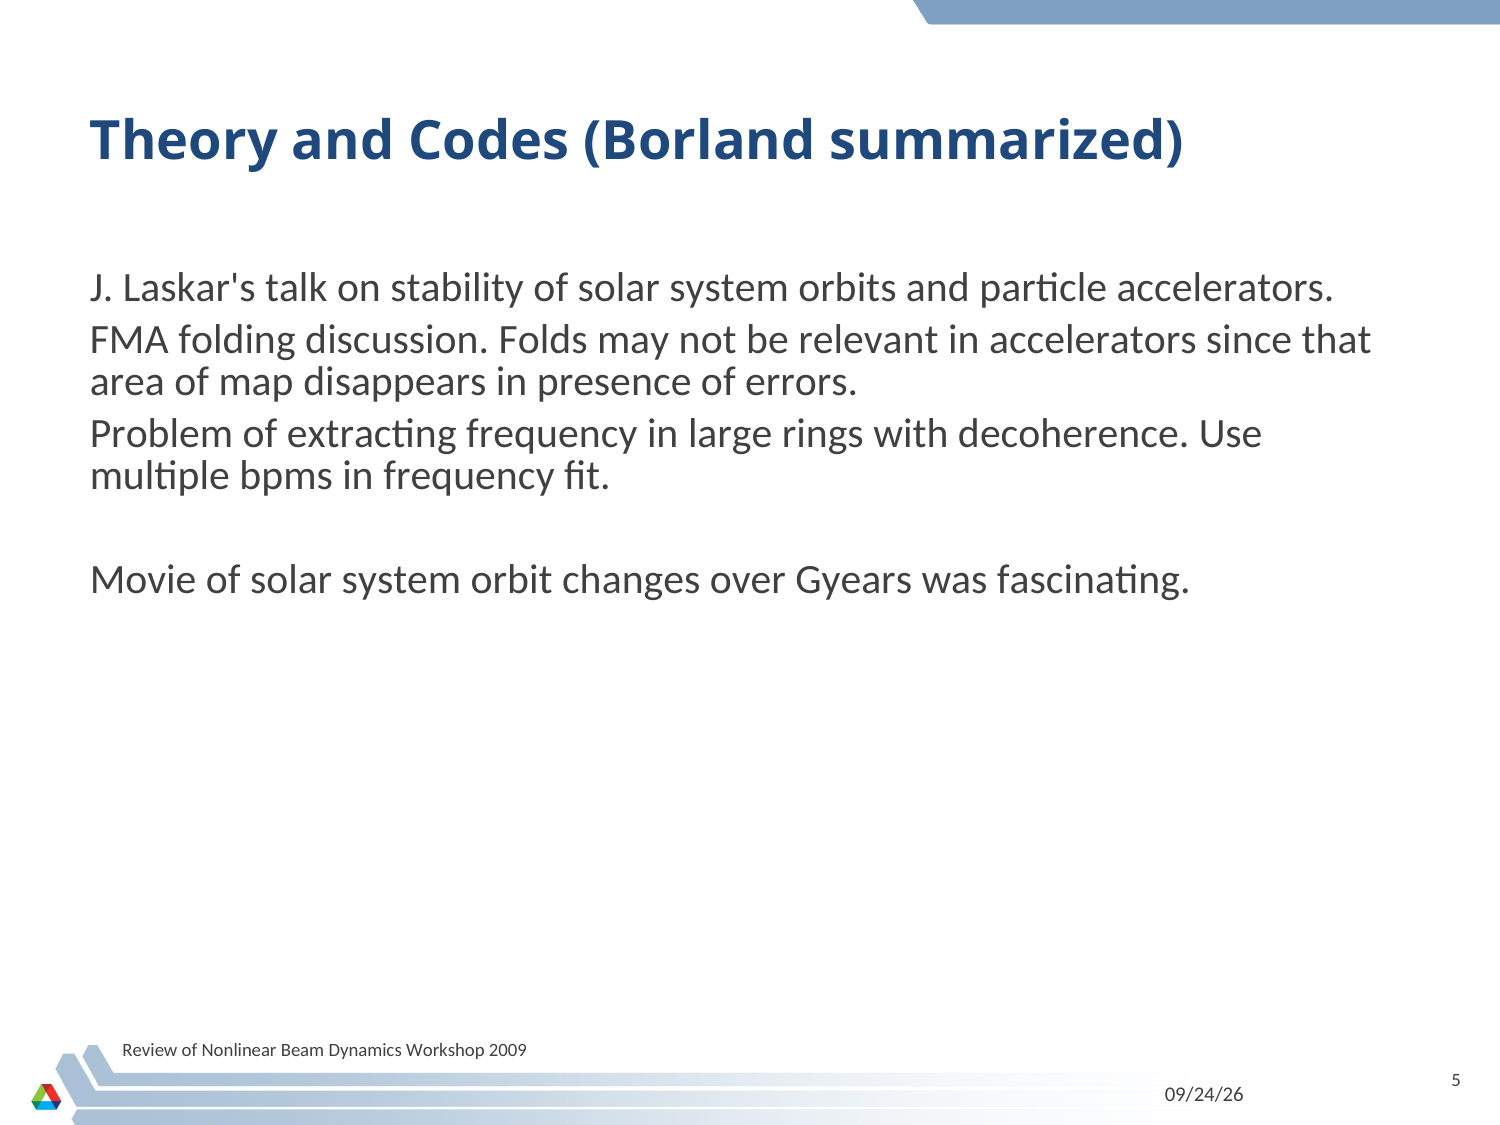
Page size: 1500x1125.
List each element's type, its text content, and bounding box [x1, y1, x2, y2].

picture [0, 1037, 1500, 1125]
picture [0, 0, 1500, 26]
title Theory and Codes (Borland summarized) [75, 44, 1426, 233]
list J. Laskar's talk on stability of solar system orbits and particle accelerators. FMA folding discussion. Folds may not be relevant in accelerators since that area of map disappears in presence of errors. Problem of extracting frequency in large rings with decoherence. Use multiple bpms in frequency fit. Movie of solar system orbit changes over Gyears was fascinating. [75, 262, 1426, 1006]
